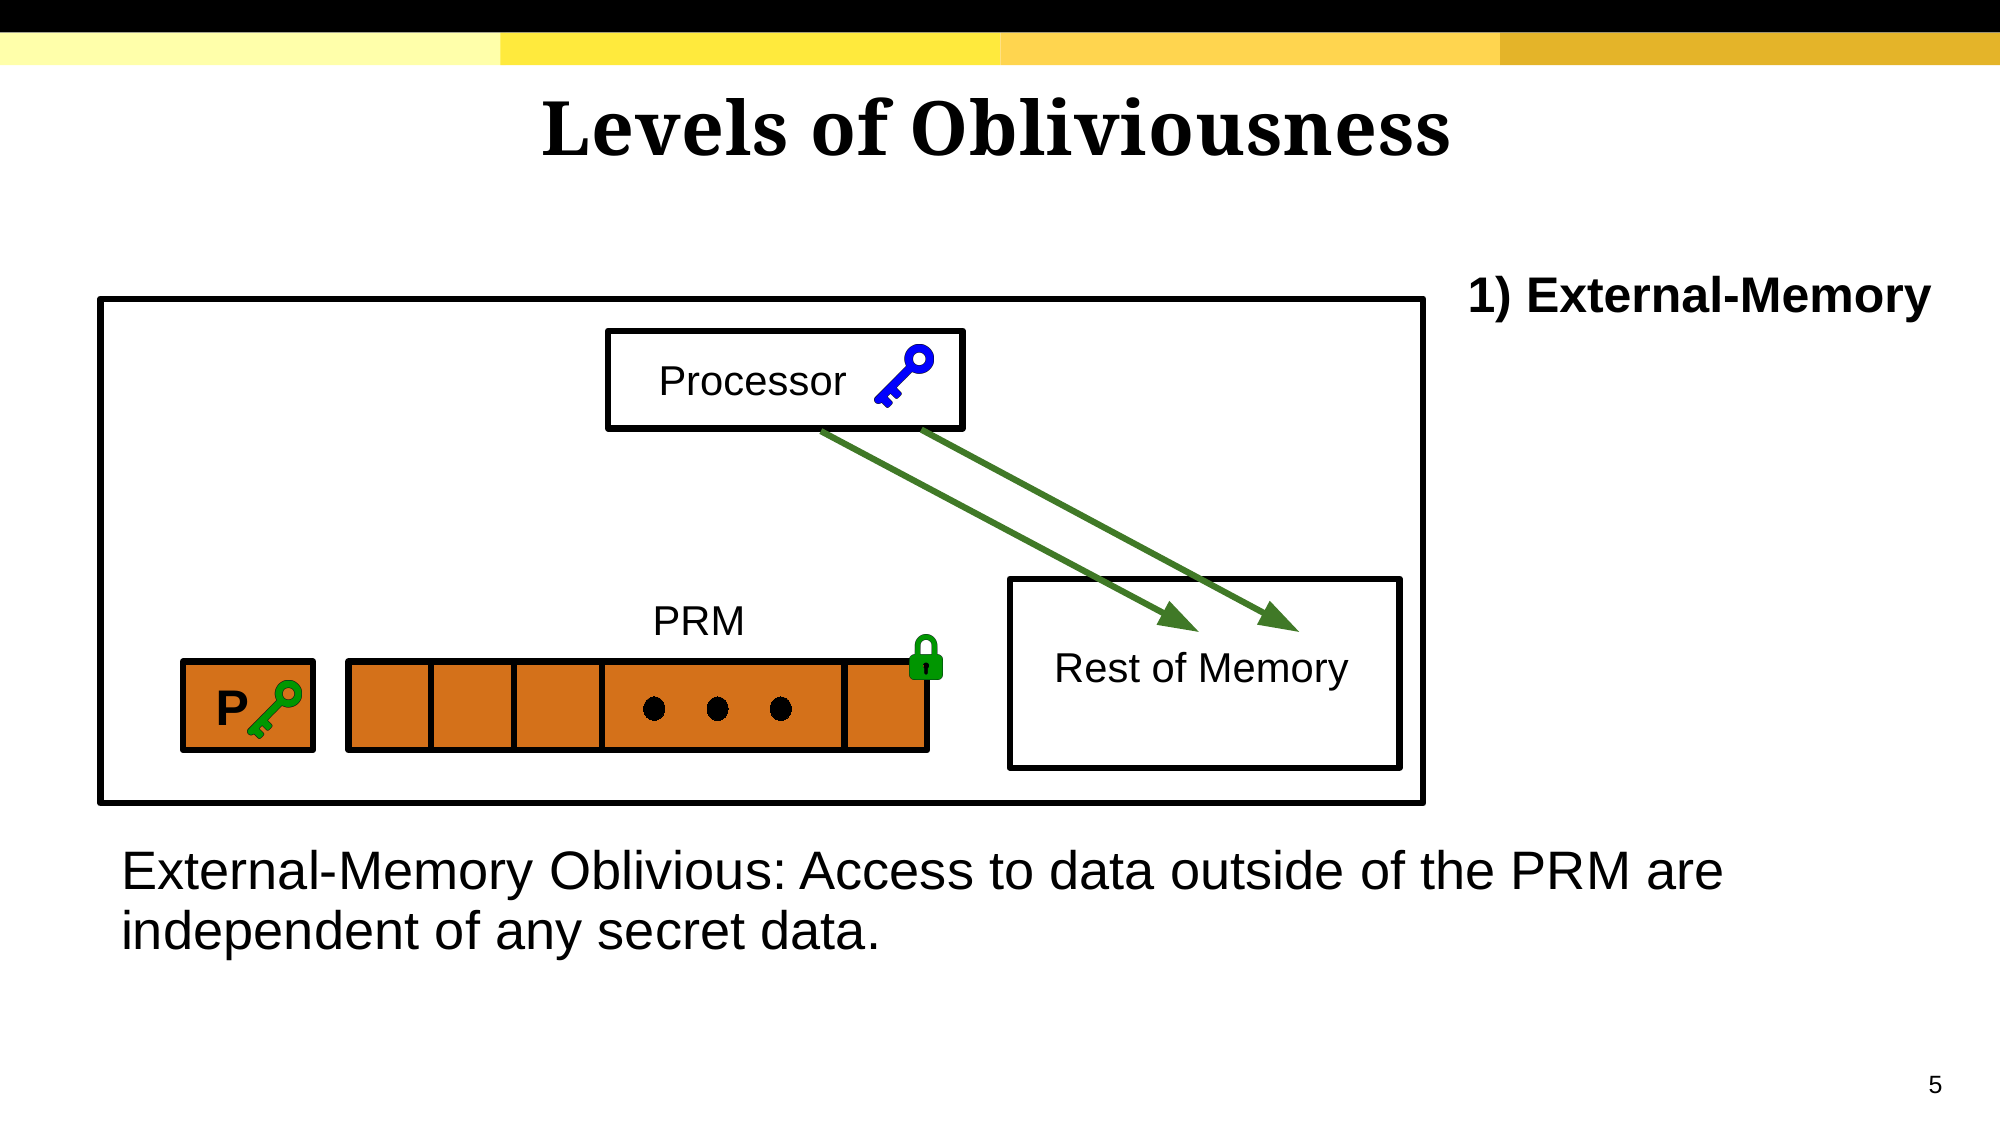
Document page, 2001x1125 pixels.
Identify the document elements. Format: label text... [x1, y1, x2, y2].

text_box Processor [643, 350, 880, 417]
picture [909, 634, 943, 680]
text_box External-Memory Oblivious: Access to data outside of the PRM are independent of any secret data. [106, 832, 1855, 1022]
text_box 5 [1913, 1063, 1958, 1107]
text_box Rest of Memory [1039, 637, 1364, 700]
text_box External-Memory [1452, 259, 1985, 387]
picture [247, 680, 302, 739]
title Levels of Obliviousness [48, 59, 1947, 207]
text_box P [200, 673, 264, 744]
text_box [100, 298, 1424, 804]
text_box PRM [637, 590, 761, 652]
picture [874, 344, 934, 408]
